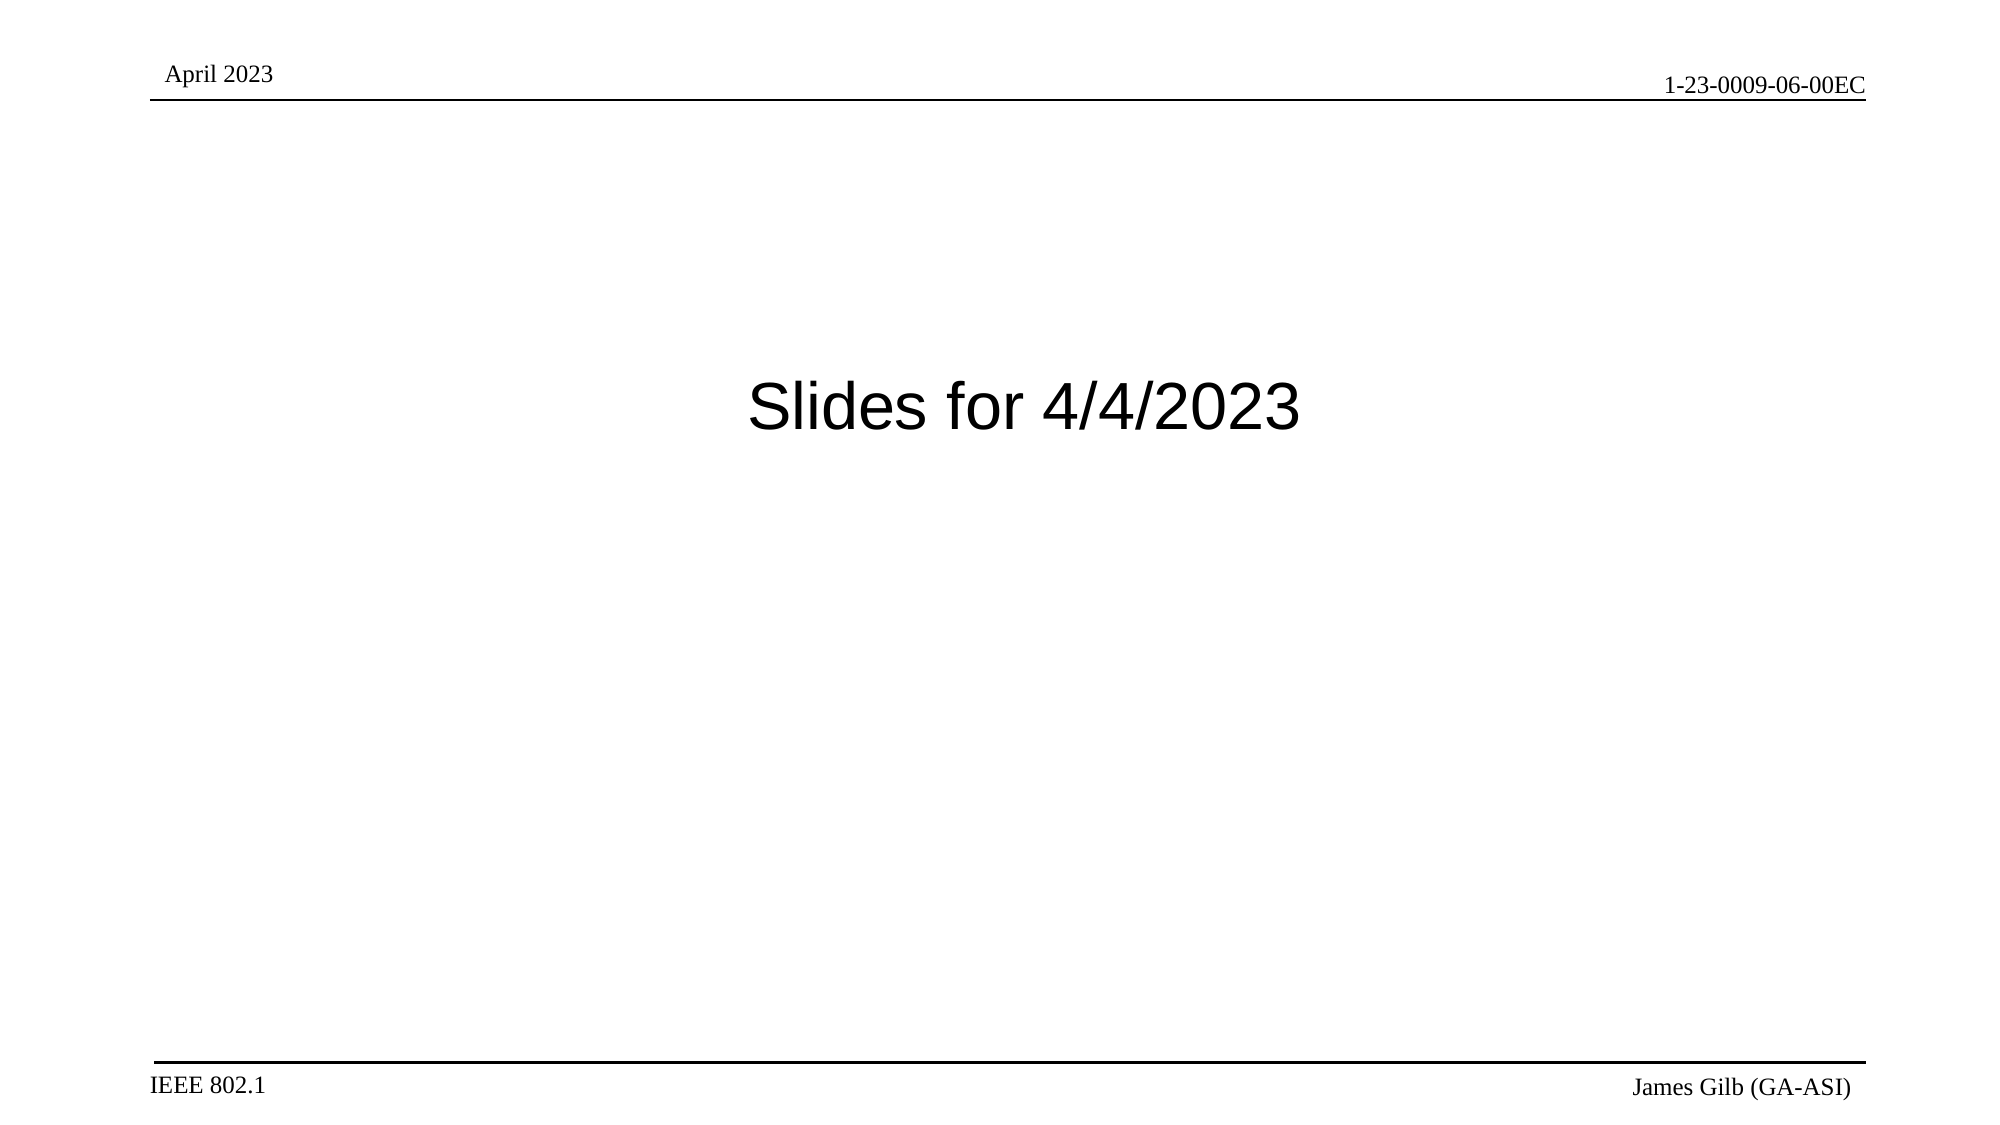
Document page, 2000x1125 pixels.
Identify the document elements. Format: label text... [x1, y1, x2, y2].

subtitle Slides for 4/4/2023 [149, 112, 1900, 693]
